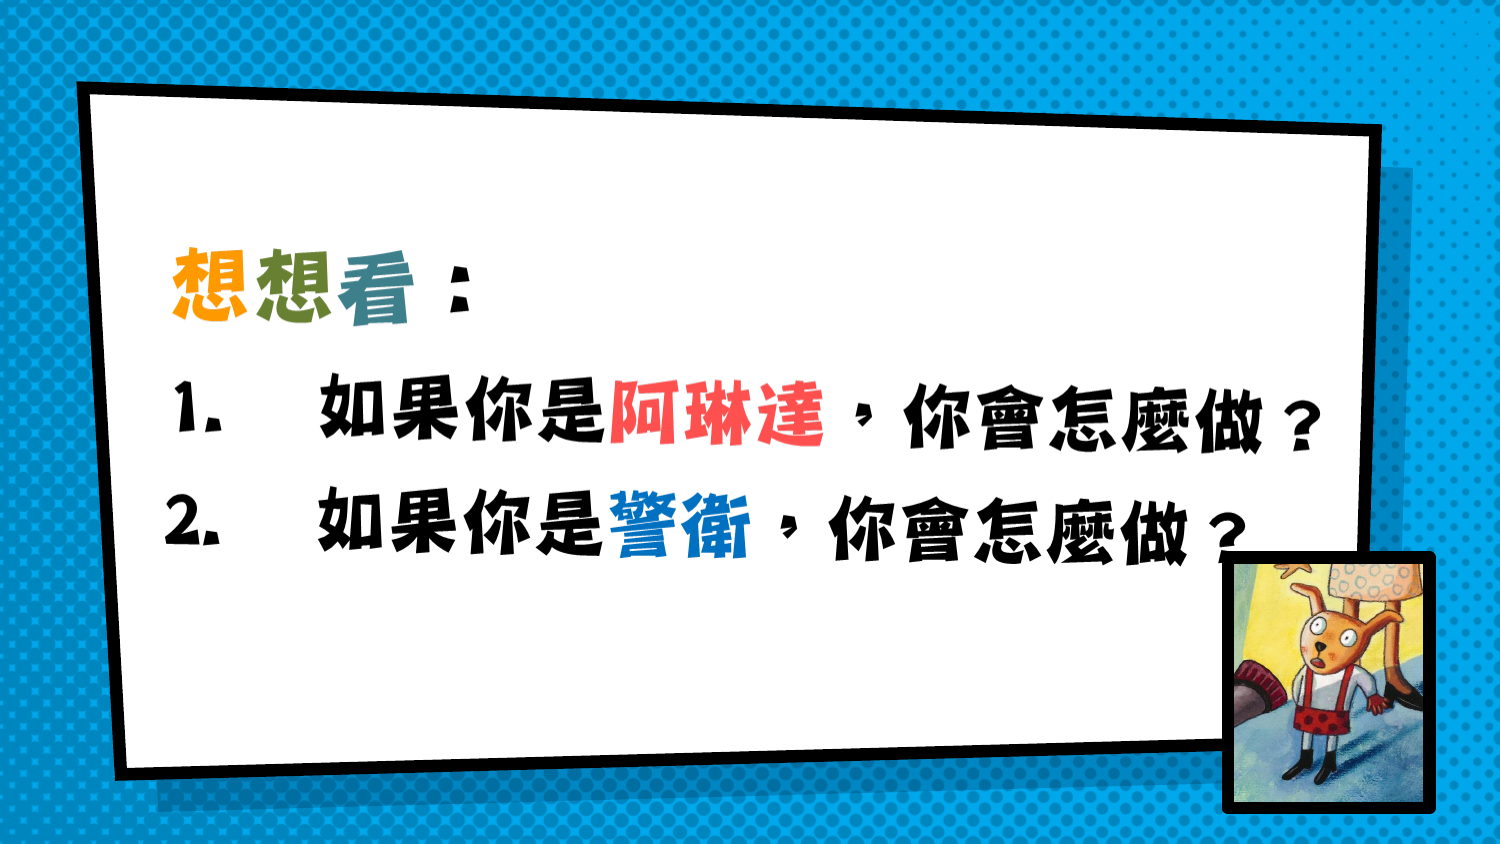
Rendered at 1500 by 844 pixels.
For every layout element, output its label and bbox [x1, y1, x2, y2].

picture [117, 202, 1424, 802]
